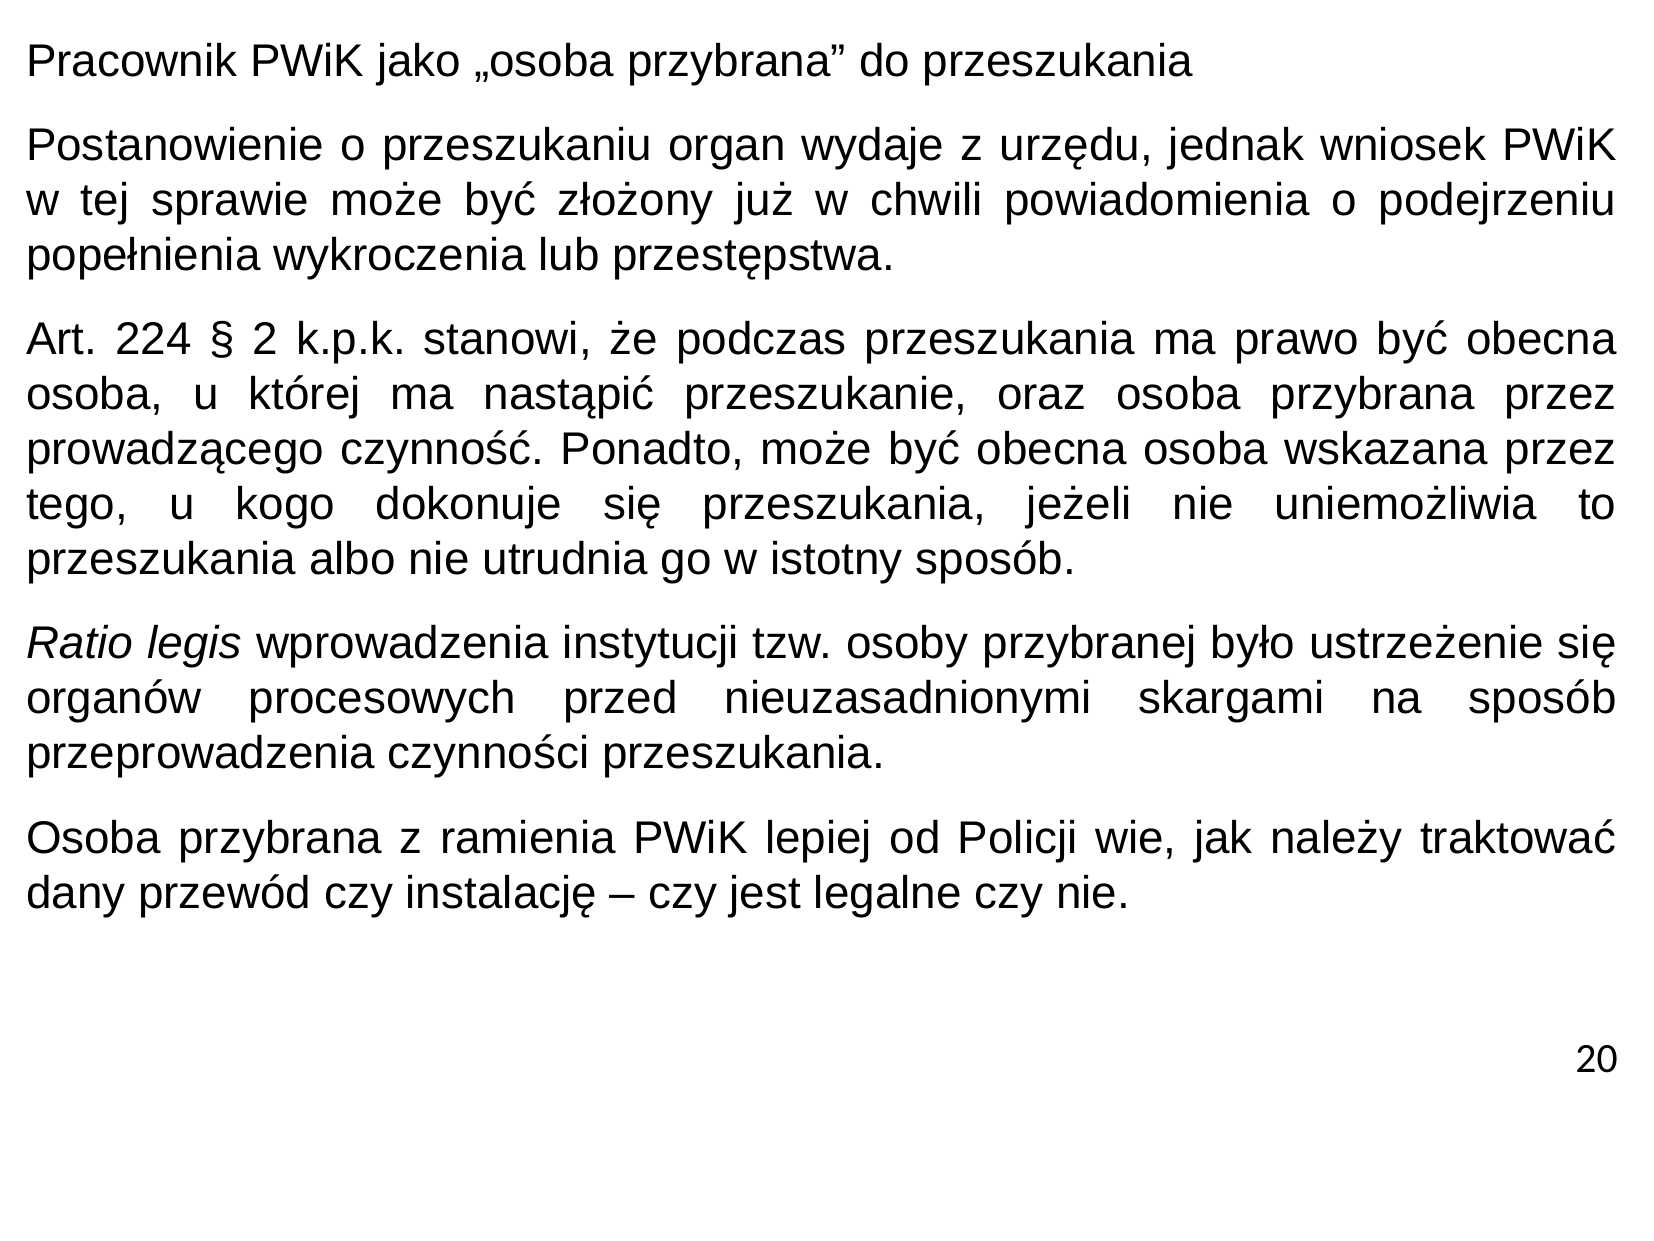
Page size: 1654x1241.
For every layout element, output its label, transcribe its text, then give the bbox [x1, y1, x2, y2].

list Pracownik PWiK jako „osoba przybrana” do przeszukania Postanowienie o przeszukaniu organ wydaje z urzędu, jednak wniosek PWiK w tej sprawie może być złożony już w chwili powiadomienia o podejrzeniu popełnienia wykroczenia lub przestępstwa. Art. 224 § 2 k.p.k. stanowi, że podczas przeszukania ma prawo być obecna osoba, u której ma nastąpić przeszukanie, oraz osoba przybrana przez prowadzącego czynność. Ponadto, może być obecna osoba wskazana przez tego, u kogo dokonuje się przeszukania, jeżeli nie uniemożliwia to przeszukania albo nie utrudnia go w istotny sposób. Ratio legis wprowadzenia instytucji tzw. osoby przybranej było ustrzeżenie się organów procesowych przed nieuzasadnionymi skargami na sposób przeprowadzenia czynności przeszukania. Osoba przybrana z ramienia PWiK lepiej od Policji wie, jak należy traktować dany przewód czy instalację – czy jest legalne czy nie. 20 [26, 30, 1632, 1207]
